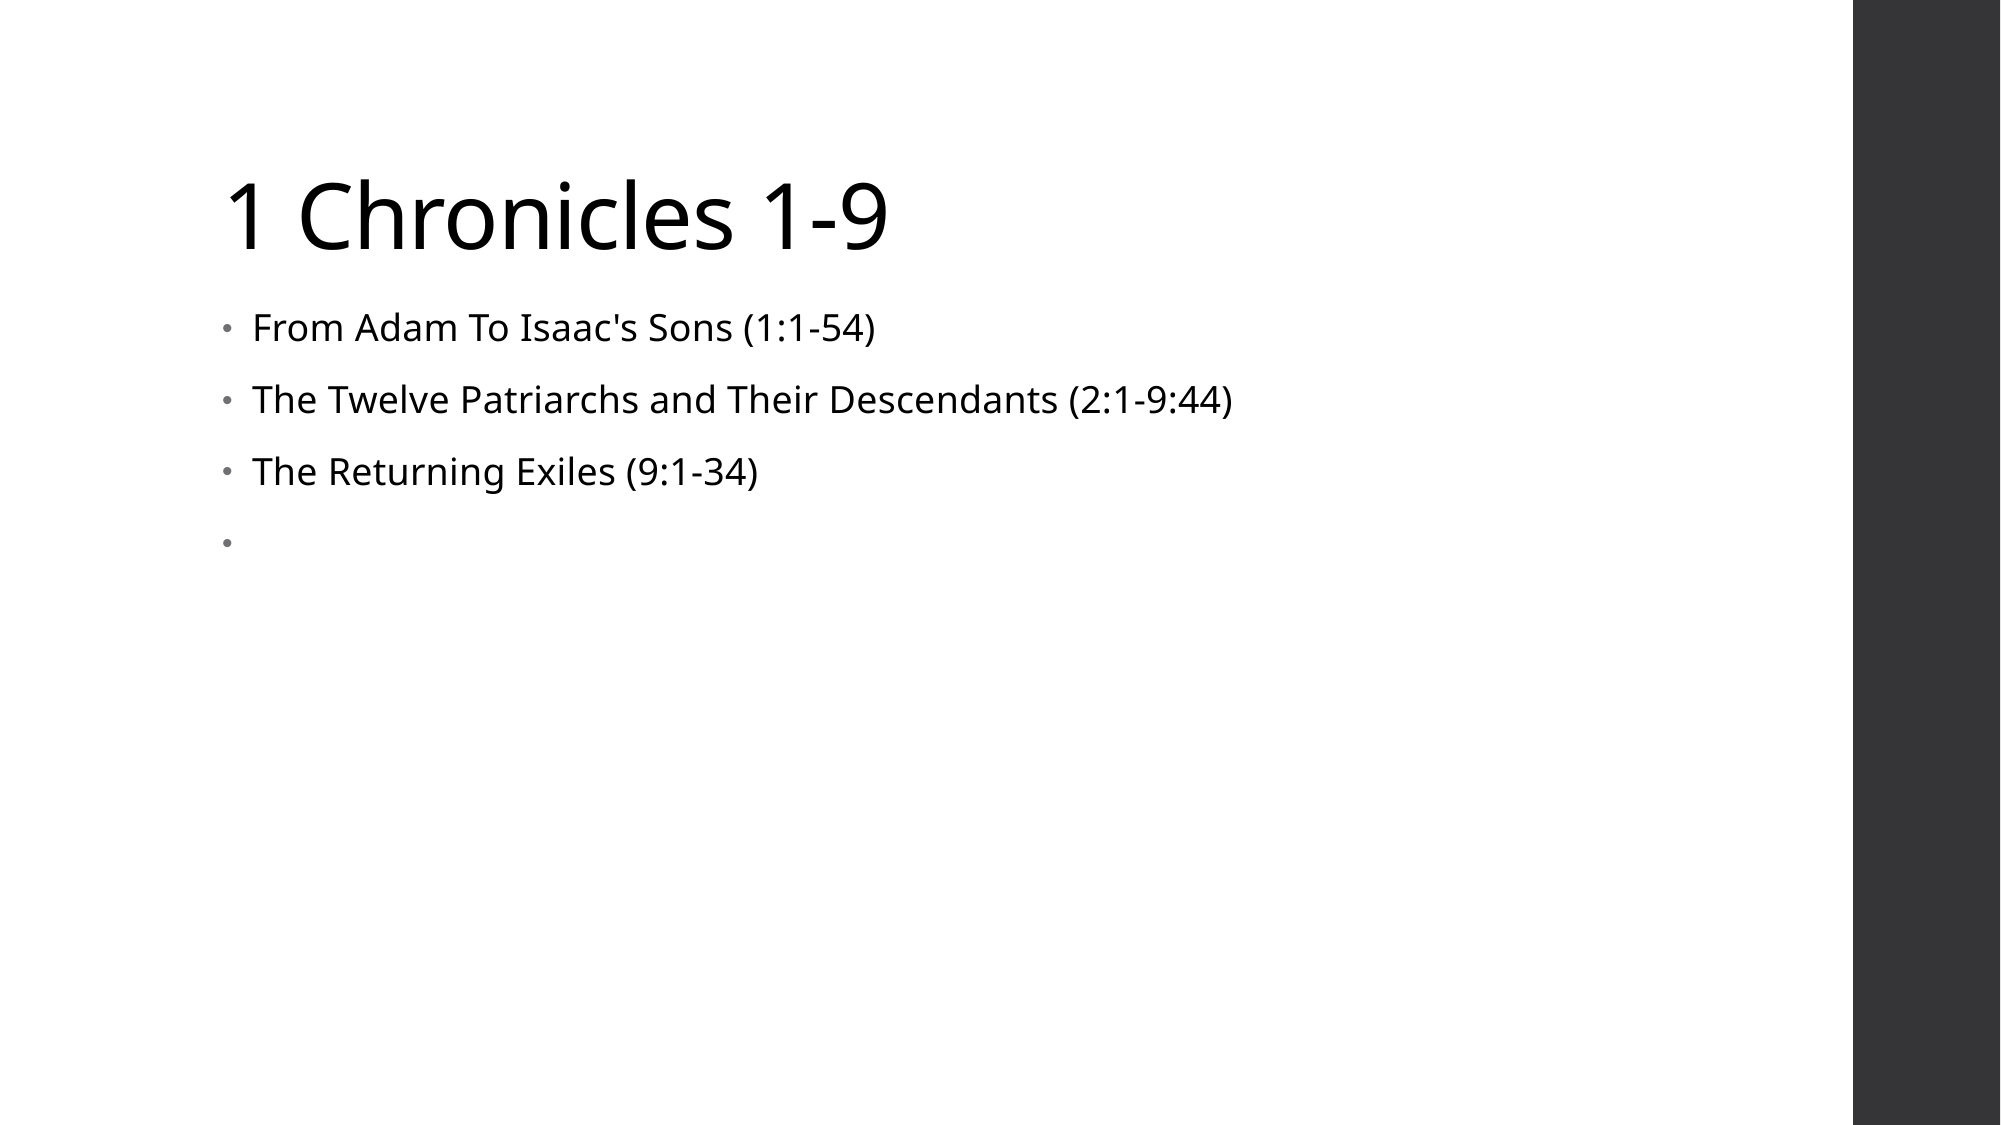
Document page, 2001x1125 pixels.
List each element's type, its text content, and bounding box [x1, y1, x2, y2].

title 1 Chronicles 1-9 [206, 60, 1797, 278]
list From Adam To Isaac's Sons (1:1-54) The Twelve Patriarchs and Their Descendants (2:1-9:44) The Returning Exiles (9:1-34) [206, 299, 1617, 1014]
